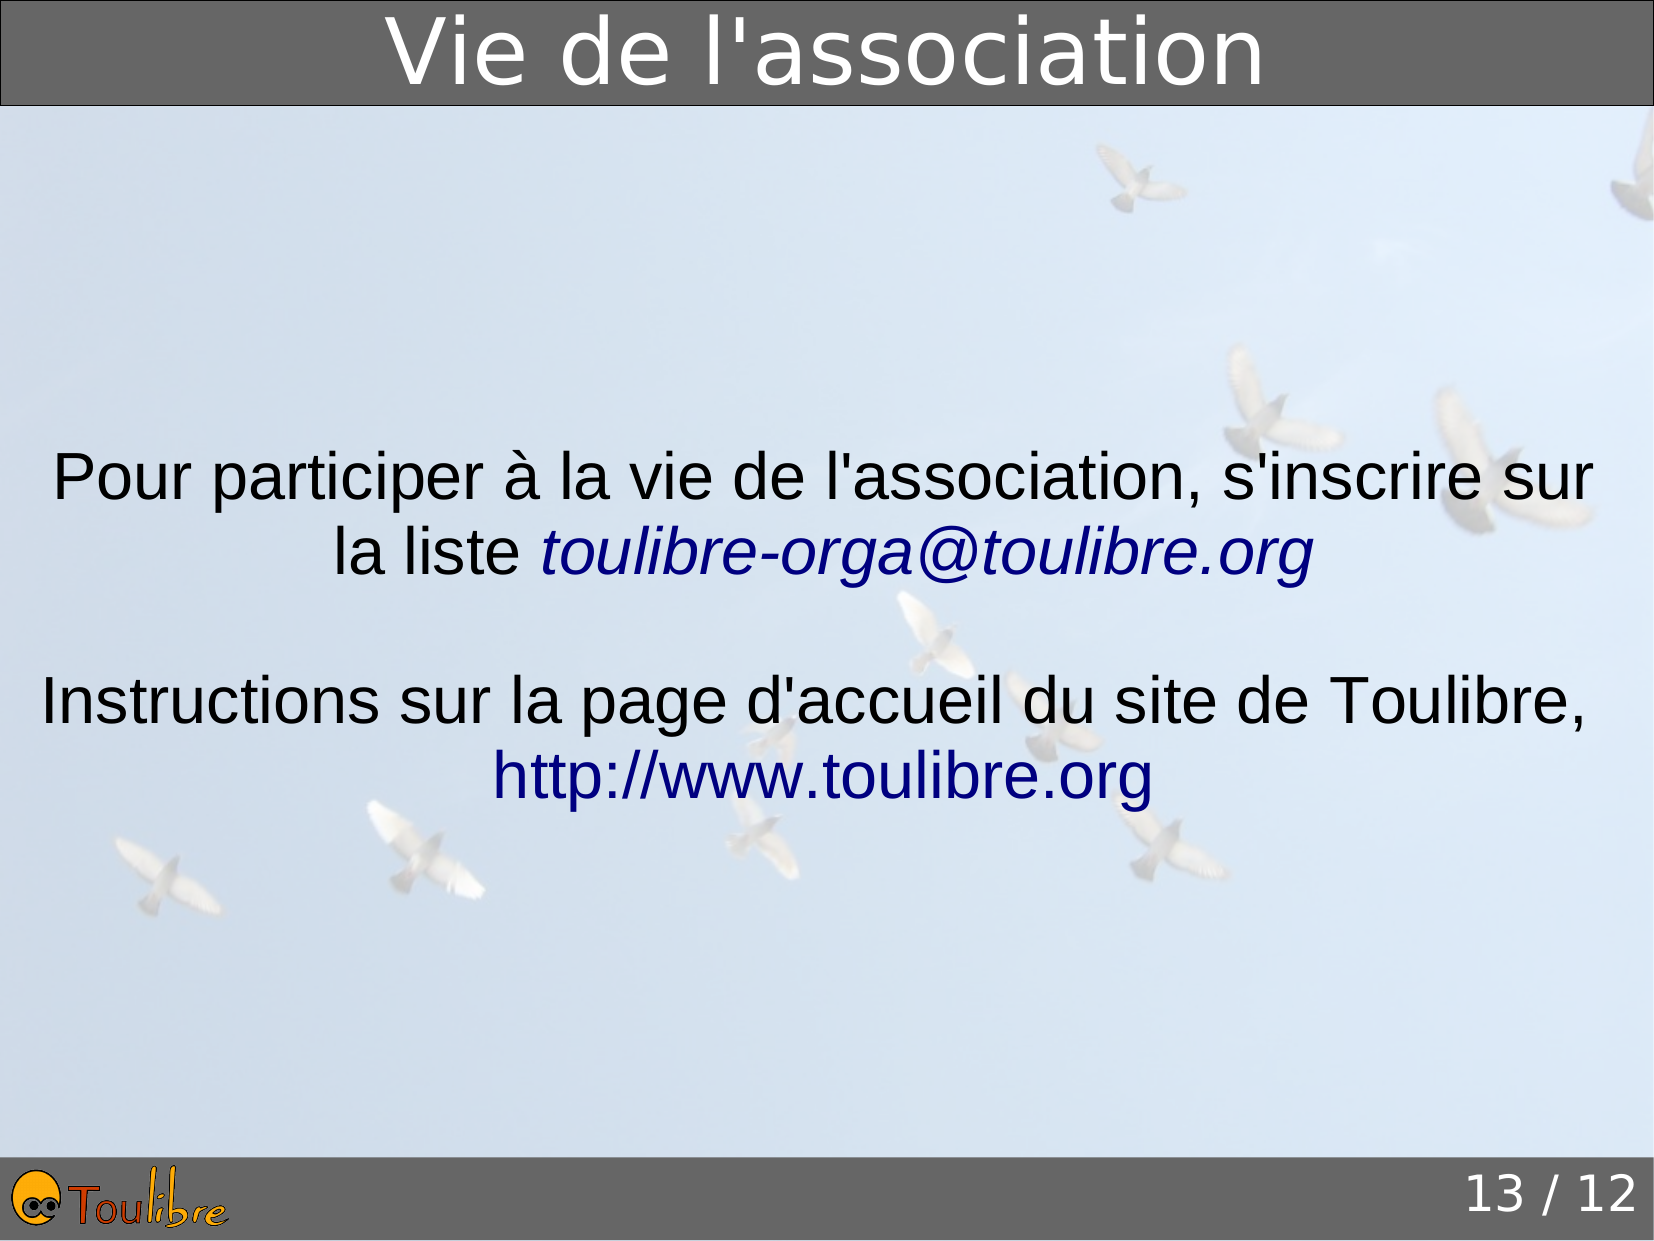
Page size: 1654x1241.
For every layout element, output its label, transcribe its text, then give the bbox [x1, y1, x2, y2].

title Vie de l'association [0, 0, 1654, 107]
subtitle Pour participer à la vie de l'association, s'inscrire sur la liste toulibre-orga@toulibre.org Instructions sur la page d'accueil du site de Toulibre, http://www.toulibre.org [39, 150, 1609, 1102]
picture [11, 1165, 229, 1228]
